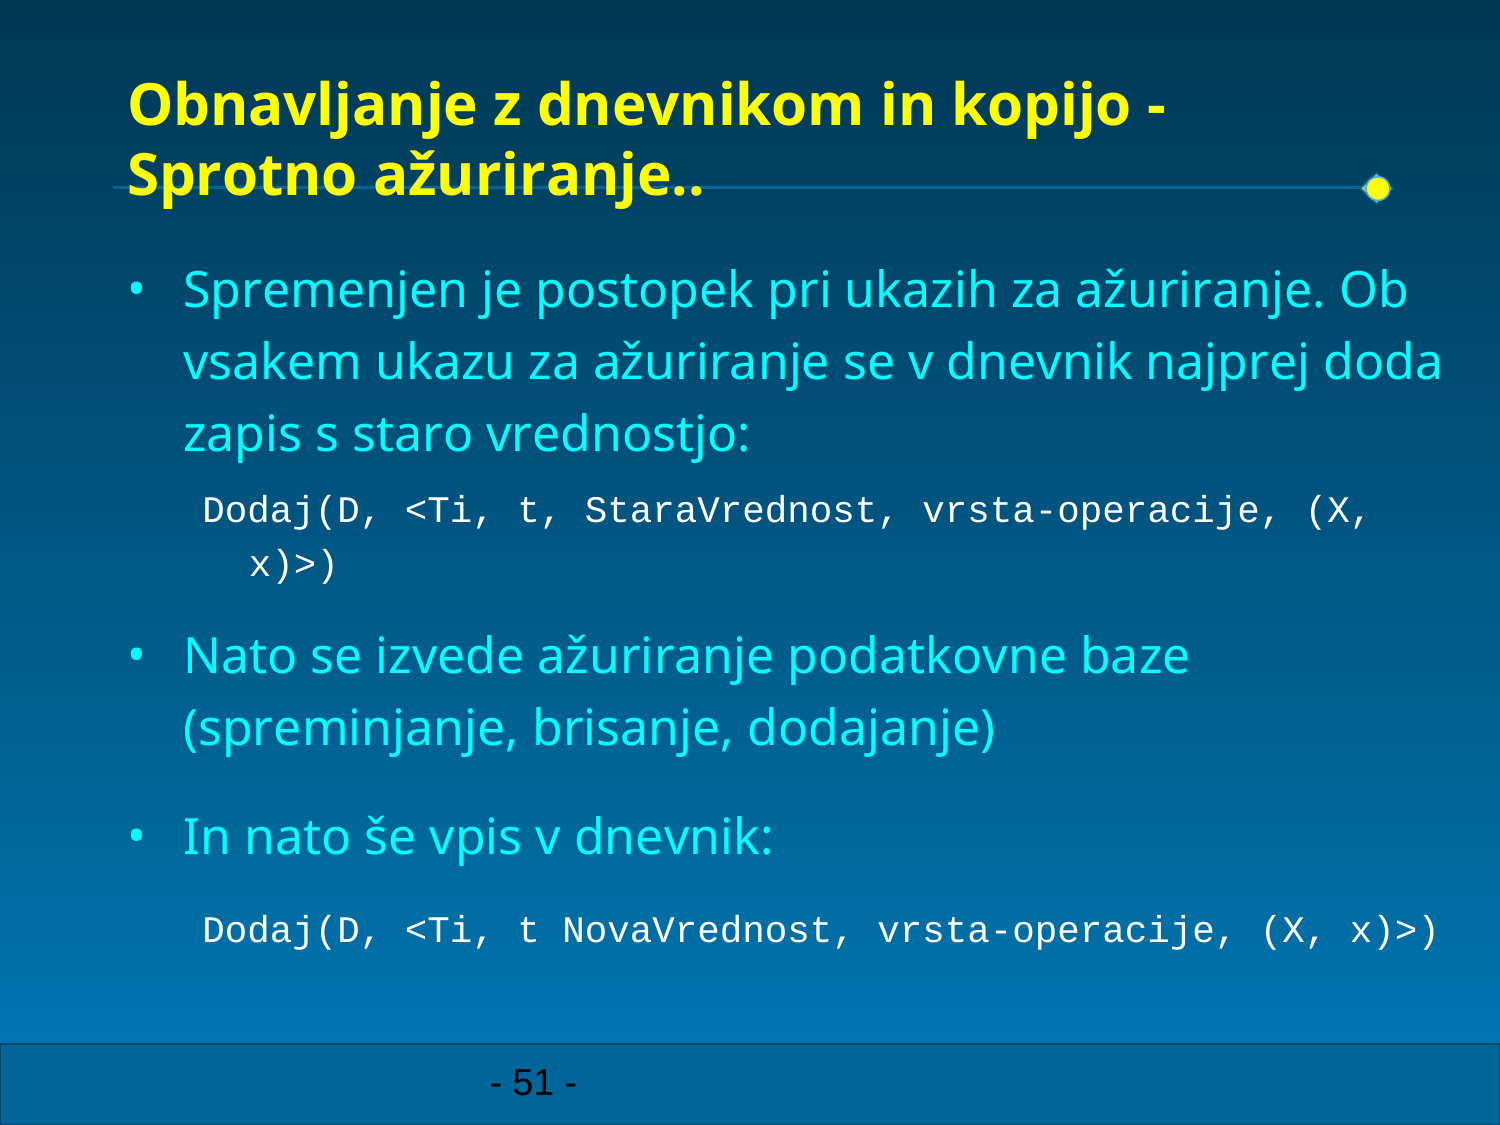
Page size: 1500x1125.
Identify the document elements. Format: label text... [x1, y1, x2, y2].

title Obnavljanje z dnevnikom in kopijo - Sprotno ažuriranje.. [112, 59, 1388, 216]
list Spremenjen je postopek pri ukazih za ažuriranje. Ob vsakem ukazu za ažuriranje se v dnevnik najprej doda zapis s staro vrednostjo: Dodaj(D, <Ti, t, StaraVrednost, vrsta-operacije, (X, x)>) Nato se izvede ažuriranje podatkovne baze (spreminjanje, brisanje, dodajanje) In nato še vpis v dnevnik: Dodaj(D, <Ti, t NovaVrednost, vrsta-operacije, (X, x)>) [112, 237, 1471, 988]
